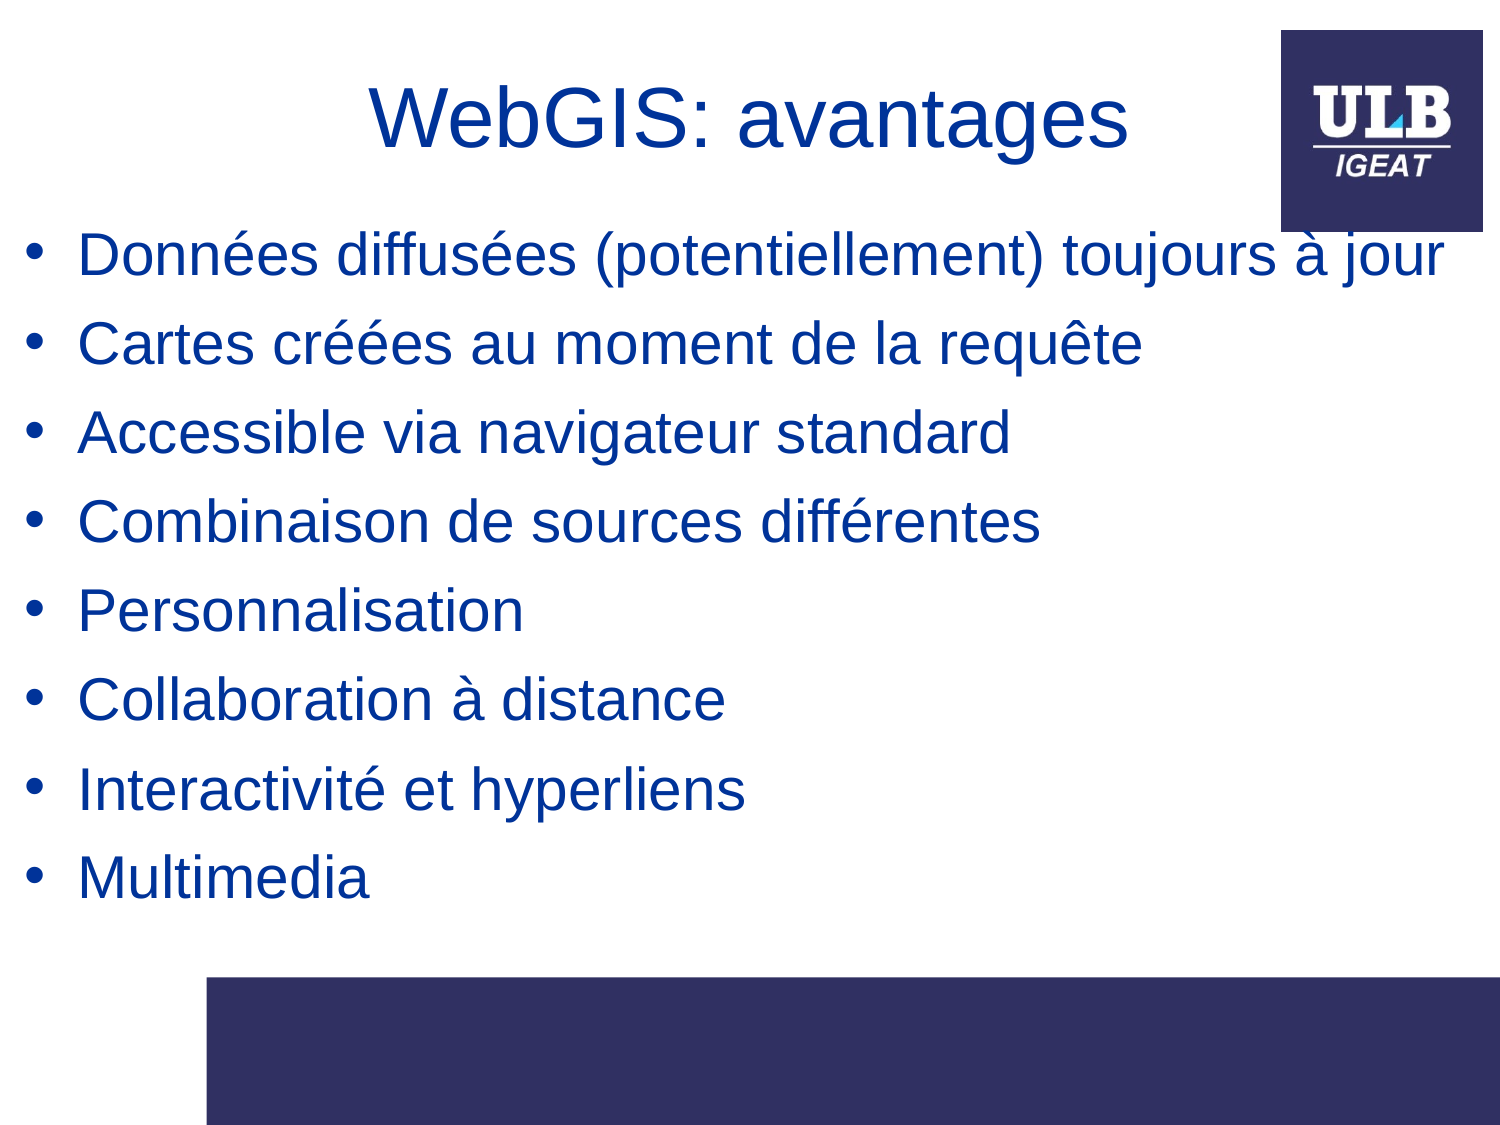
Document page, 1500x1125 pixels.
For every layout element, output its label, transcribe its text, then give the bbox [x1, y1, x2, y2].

text_box WebGIS: avantages [74, 28, 1425, 198]
picture [1281, 30, 1483, 214]
text_box Données diffusées (potentiellement) toujours à jour Cartes créées au moment de la requête Accessible via navigateur standard Combinaison de sources différentes Personnalisation Collaboration à distance Interactivité et hyperliens Multimedia [21, 214, 1500, 998]
